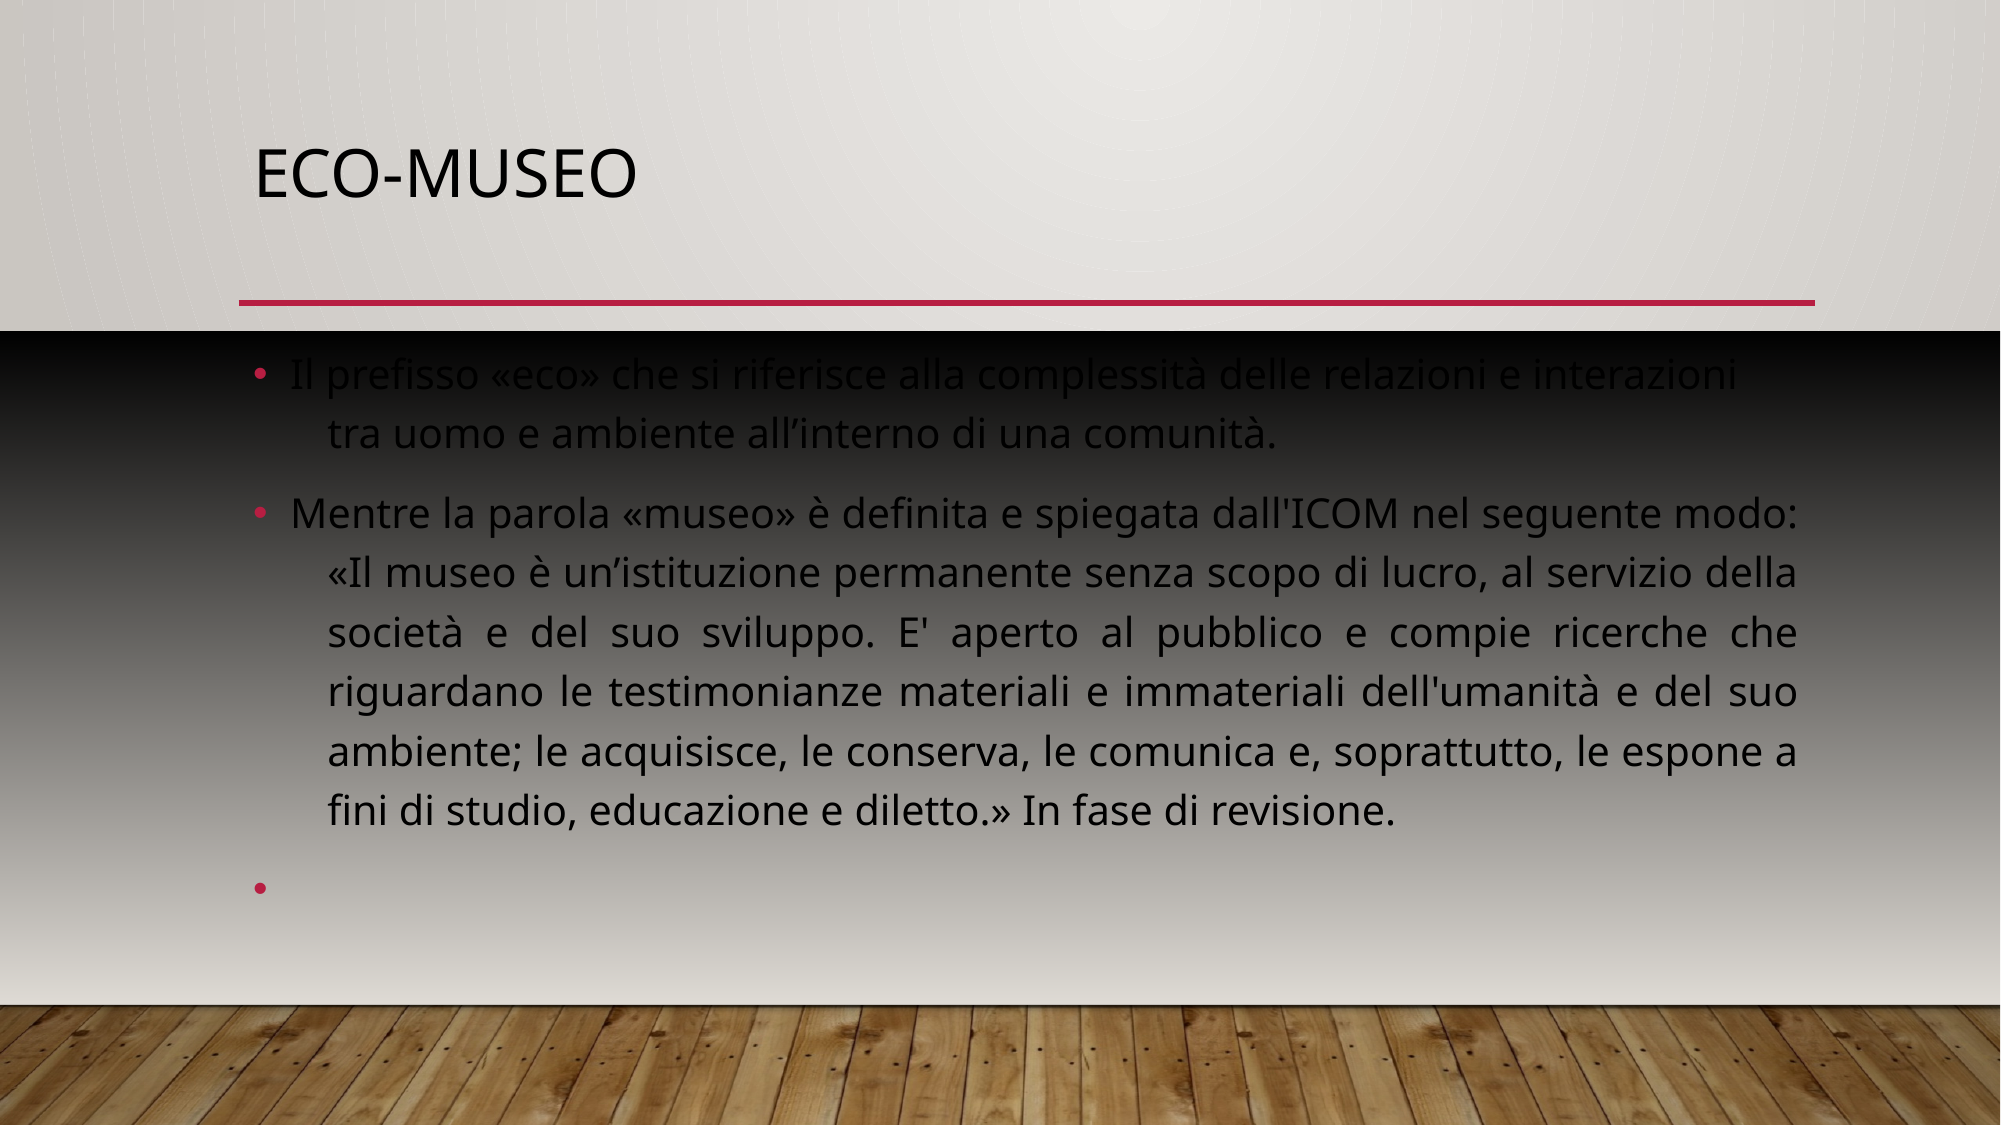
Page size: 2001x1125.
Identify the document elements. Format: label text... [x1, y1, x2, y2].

title Eco-museo [238, 131, 1814, 305]
list Il prefisso «eco» che si riferisce alla complessità delle relazioni e interazioni tra uomo e ambiente all’interno di una comunità. Mentre la parola «museo» è definita e spiegata dall'ICOM nel seguente modo: «Il museo è un’istituzione permanente senza scopo di lucro, al servizio della società e del suo sviluppo. E' aperto al pubblico e compie ricerche che riguardano le testimonianze materiali e immateriali dell'umanità e del suo ambiente; le acquisisce, le conserva, le comunica e, soprattutto, le espone a fini di studio, educazione e diletto.» In fase di revisione. [238, 330, 1814, 897]
